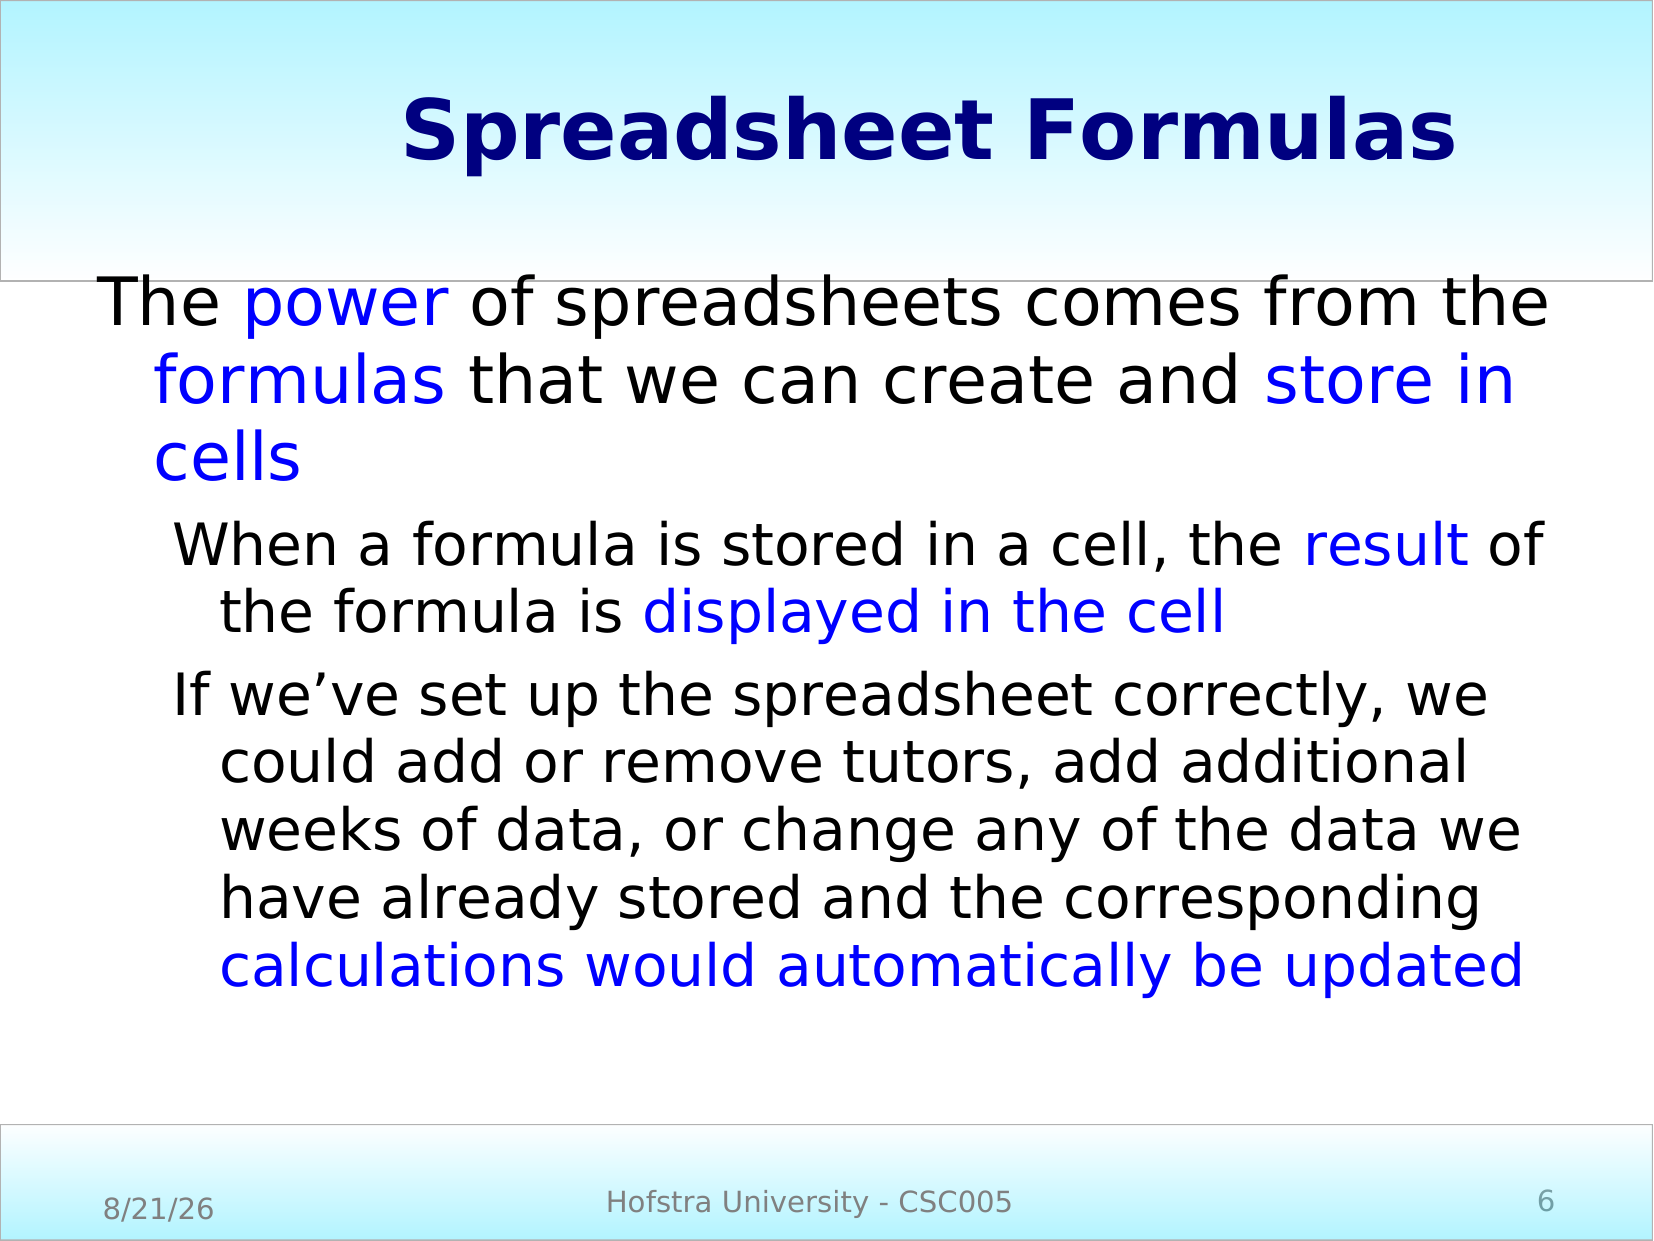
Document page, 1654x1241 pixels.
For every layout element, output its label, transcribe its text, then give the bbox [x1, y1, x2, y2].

list The power of spreadsheets comes from the formulas that we can create and store in cells When a formula is stored in a cell, the result of the formula is displayed in the cell If we’ve set up the spreadsheet correctly, we could add or remove tutors, add additional weeks of data, or change any of the data we have already stored and the corresponding calculations would automatically be updated [82, 255, 1571, 1113]
title Spreadsheet Formulas [247, 27, 1612, 235]
